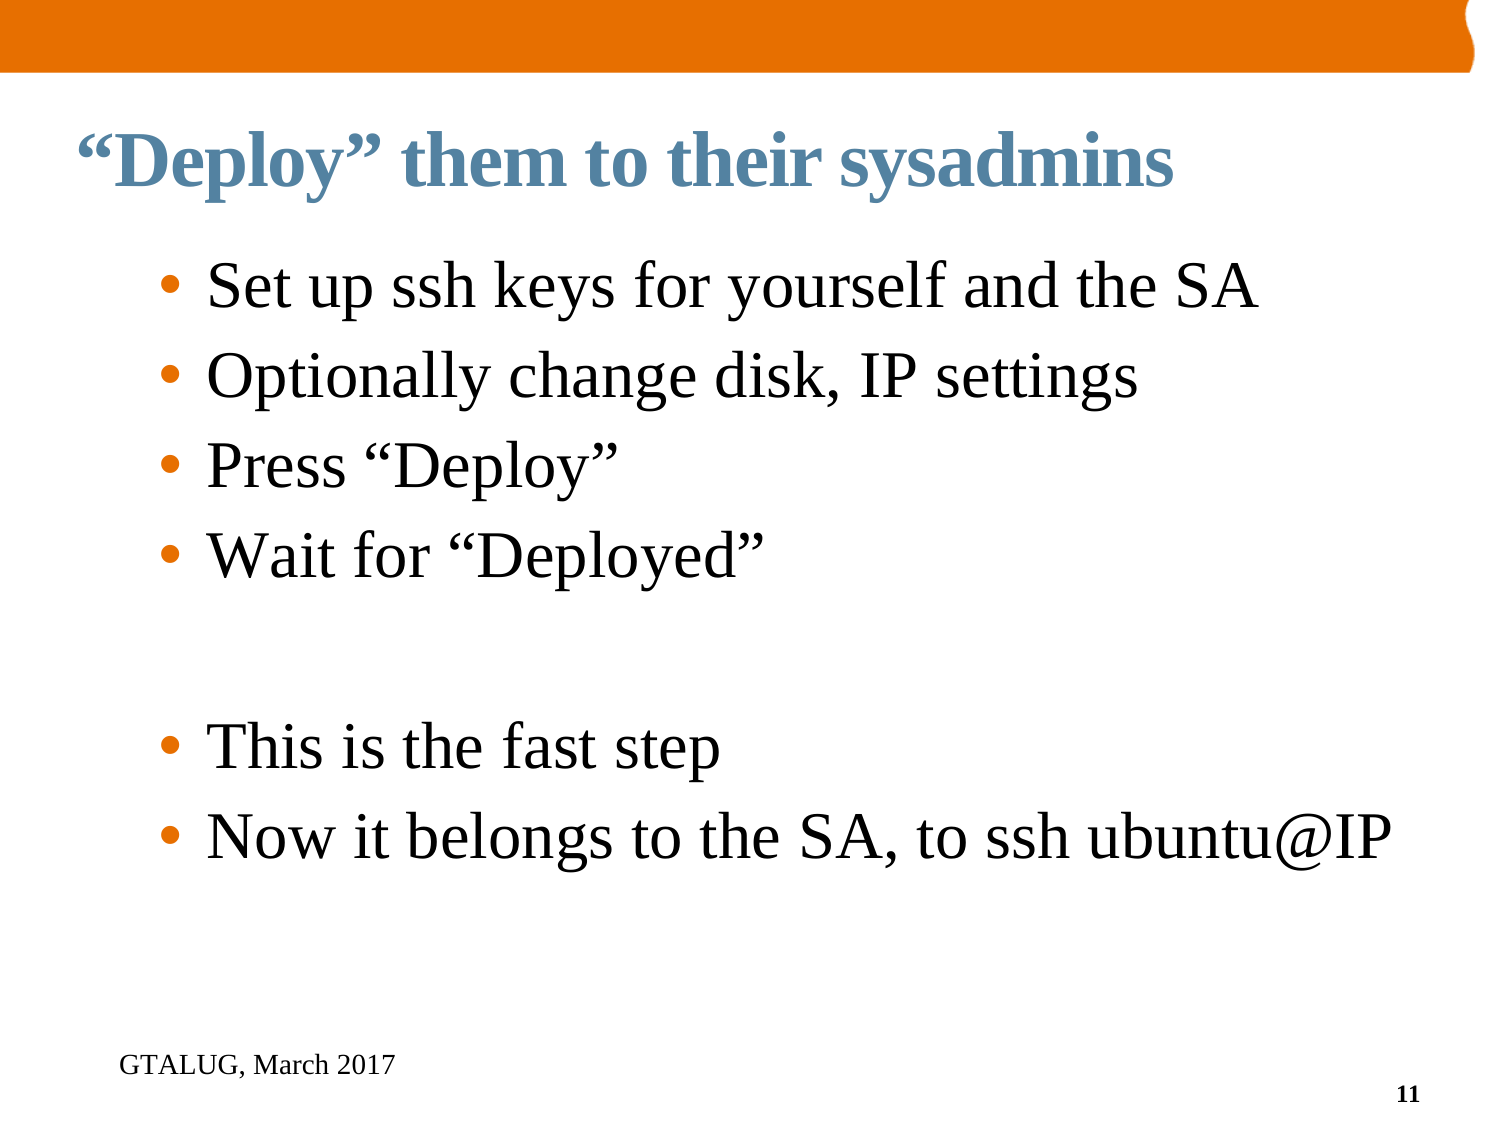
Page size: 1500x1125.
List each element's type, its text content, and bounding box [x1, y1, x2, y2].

title “Deploy” them to their sysadmins [75, 122, 1438, 228]
picture [0, 0, 1500, 75]
list Set up ssh keys for yourself and the SA Optionally change disk, IP settings Press “Deploy” Wait for “Deployed” This is the fast step Now it belongs to the SA, to ssh ubuntu@IP [64, 257, 1402, 1017]
